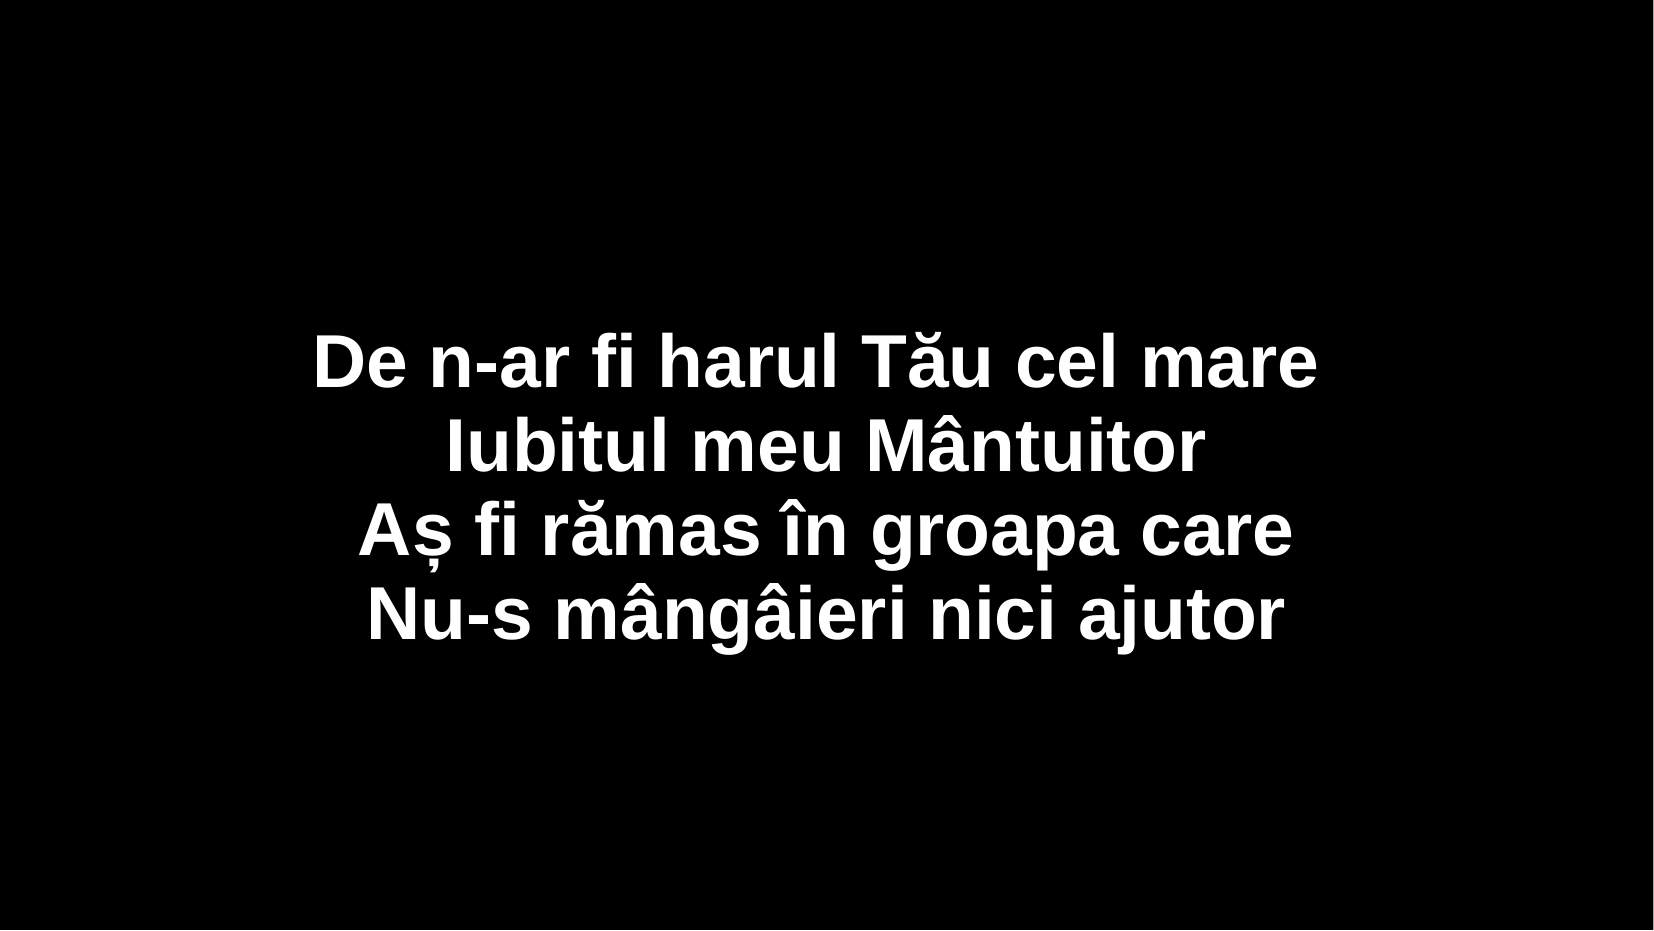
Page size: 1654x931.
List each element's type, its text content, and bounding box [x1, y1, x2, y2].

subtitle De n-ar fi harul Tău cel mare Iubitul meu Mântuitor Aș fi rămas în groapa care Nu-s mângâieri nici ajutor [82, 109, 1571, 866]
